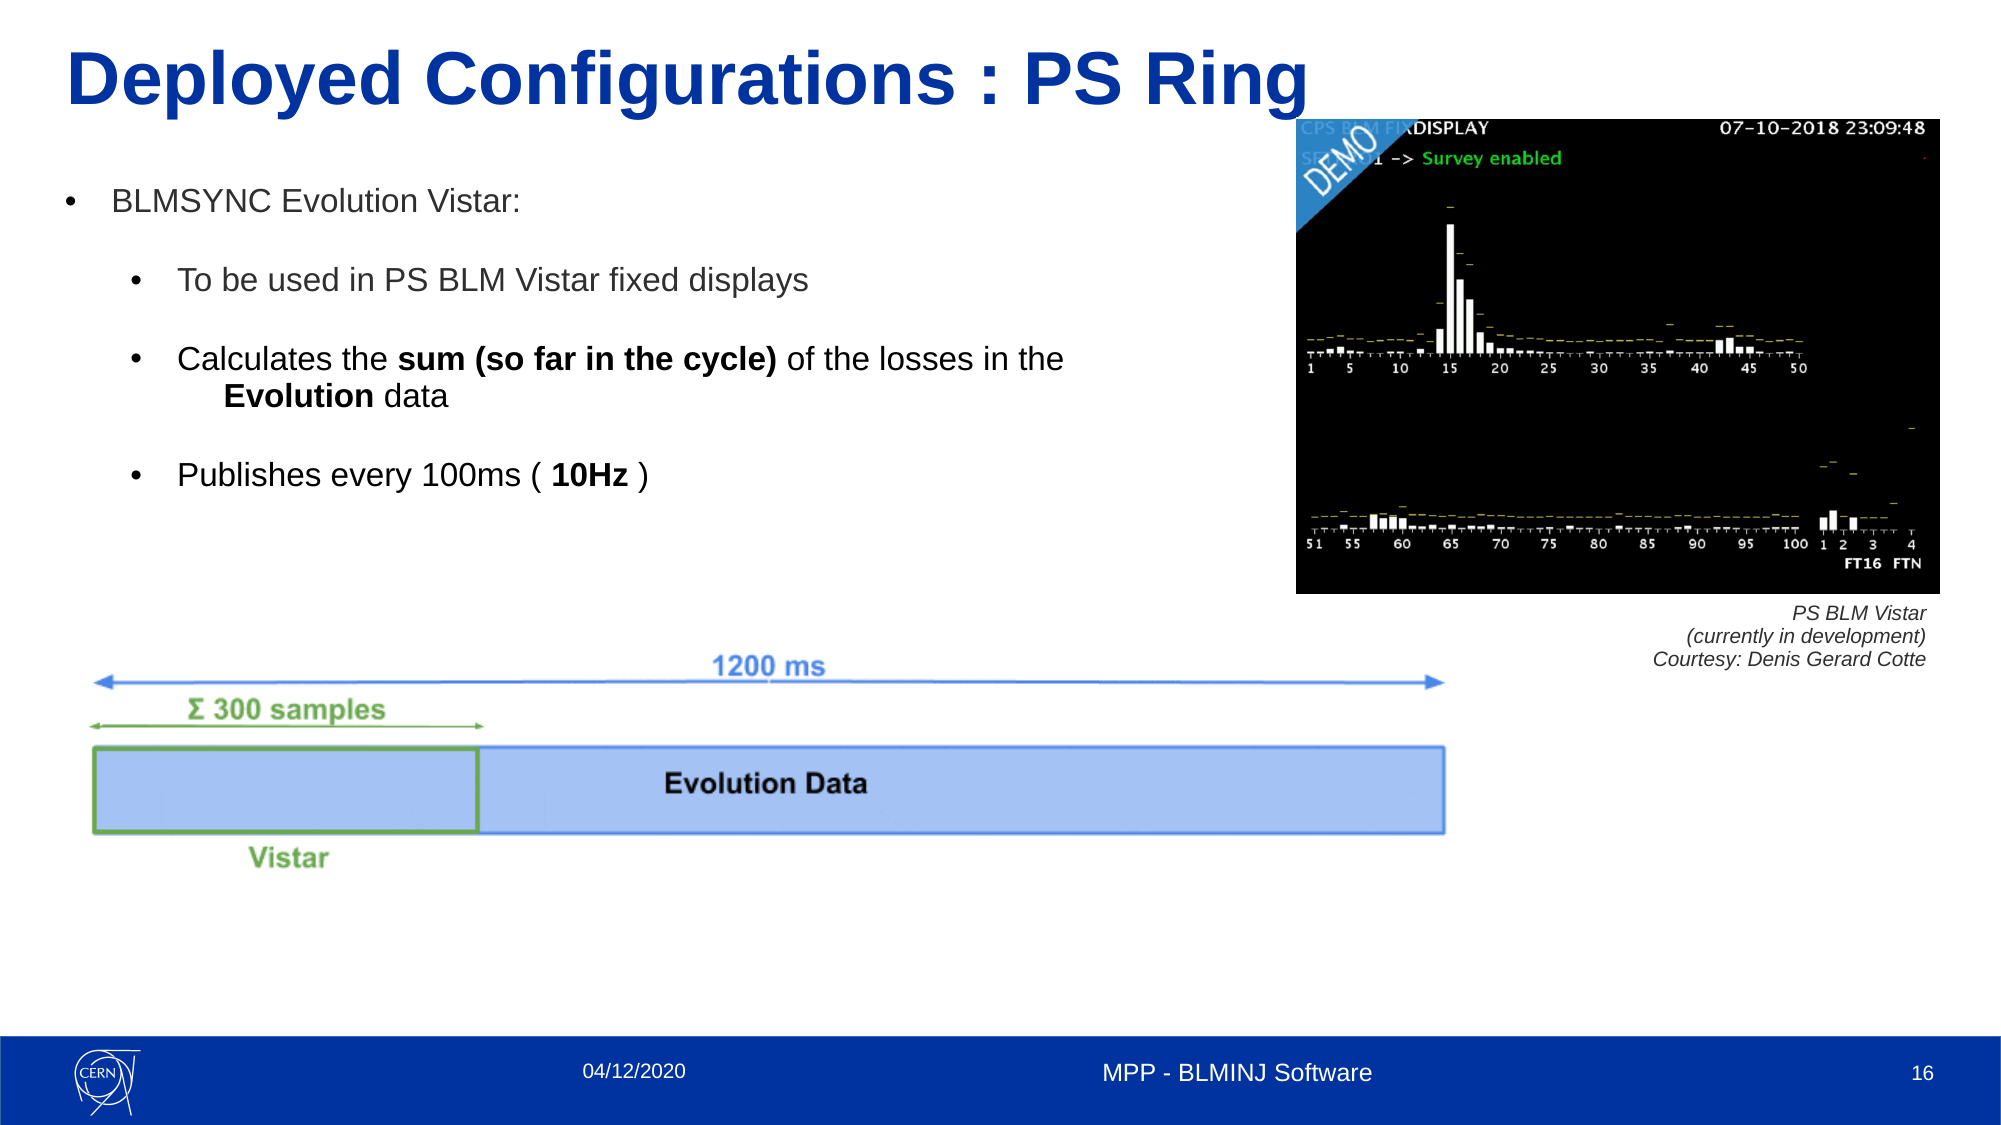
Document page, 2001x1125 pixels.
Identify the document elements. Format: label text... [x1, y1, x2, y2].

text_box BLMSYNC Evolution Vistar: To be used in PS BLM Vistar fixed displays Calculates the sum (so far in the cycle) of the losses in the Evolution data Publishes every 100ms ( 10Hz ) [47, 174, 1238, 627]
text_box PS BLM Vistar (currently in development) Courtesy: Denis Gerard Cotte [1554, 594, 1942, 694]
picture [1296, 117, 1941, 594]
slide_number 16 [1822, 1042, 1935, 1103]
slide_number 04/12/2020 [571, 1041, 686, 1102]
title Deployed Configurations : PS Ring [66, 44, 1934, 135]
picture [1, 1037, 2000, 1125]
footer MPP - BLMINJ Software [698, 1042, 1777, 1103]
picture [47, 643, 1481, 902]
